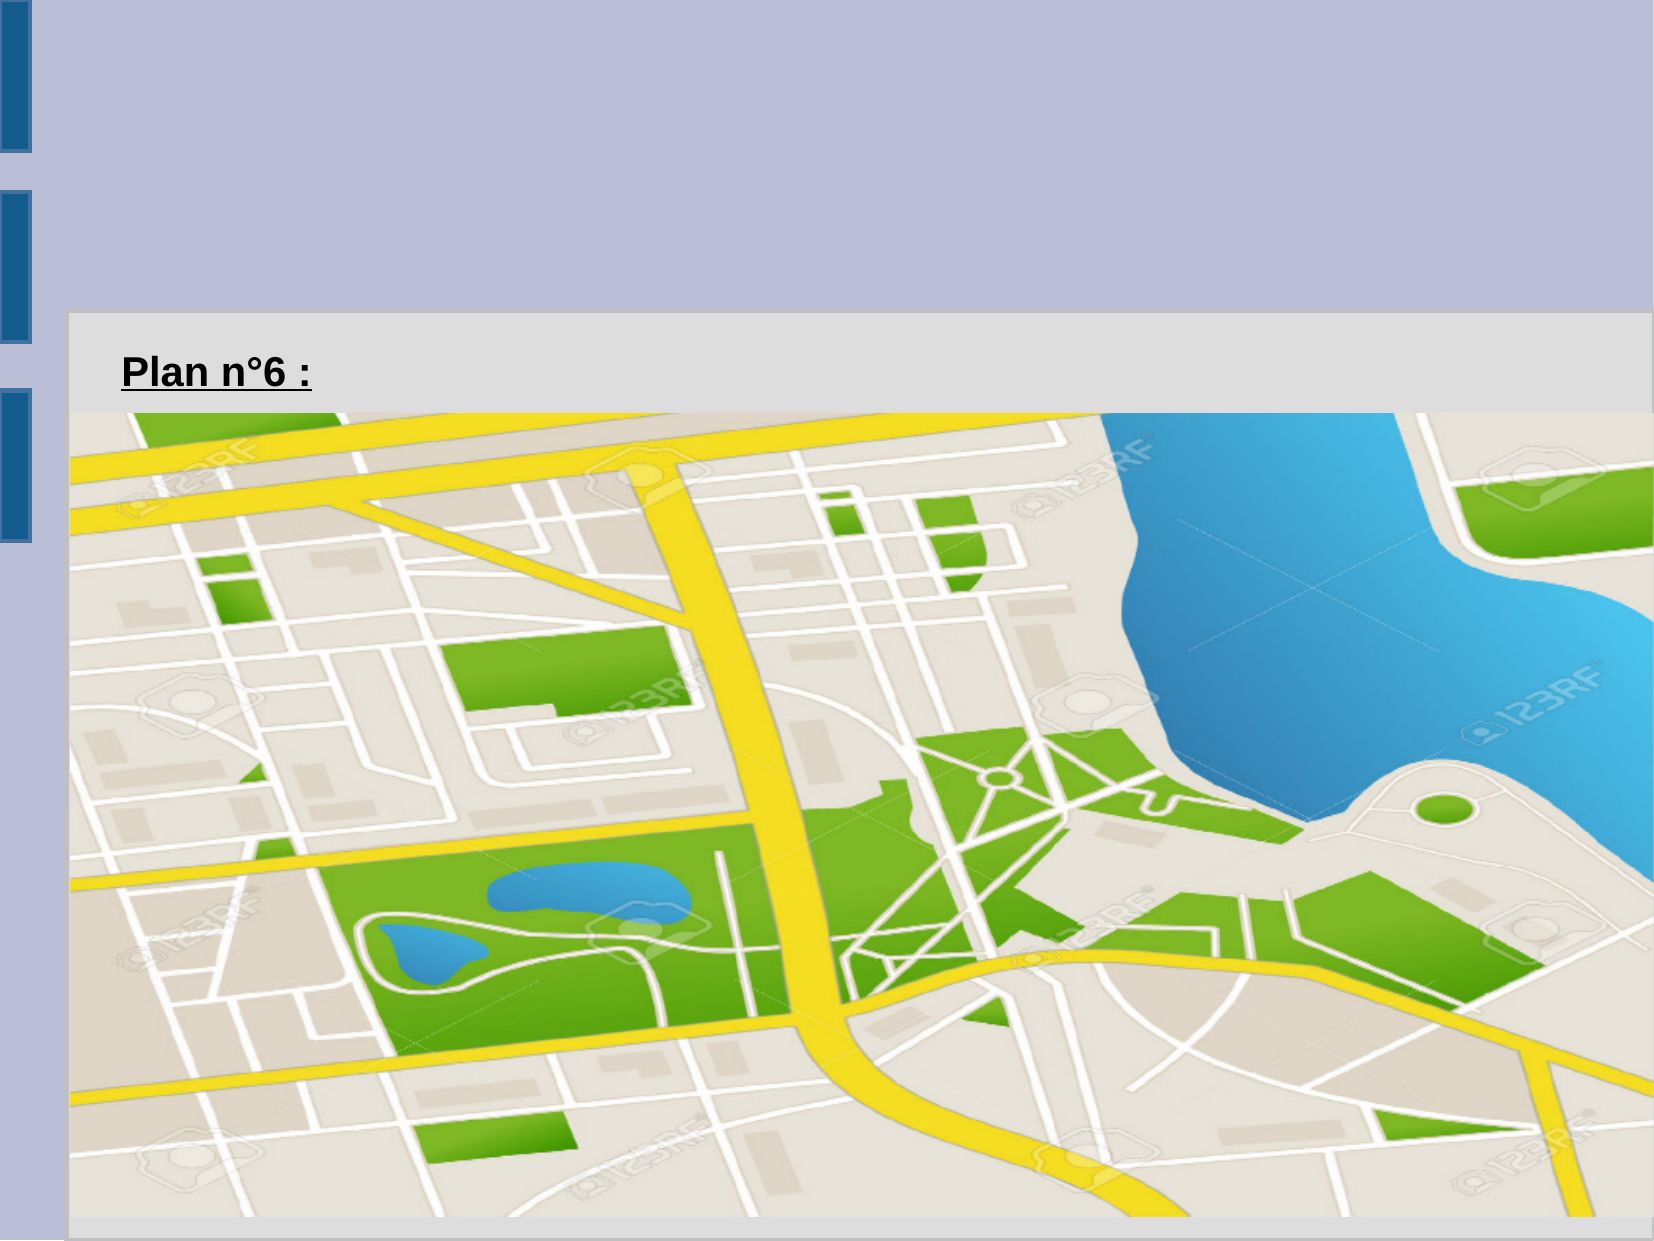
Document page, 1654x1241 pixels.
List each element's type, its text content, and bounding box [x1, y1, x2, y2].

picture [70, 413, 1654, 1217]
list Plan n°6 : [121, 344, 1534, 413]
